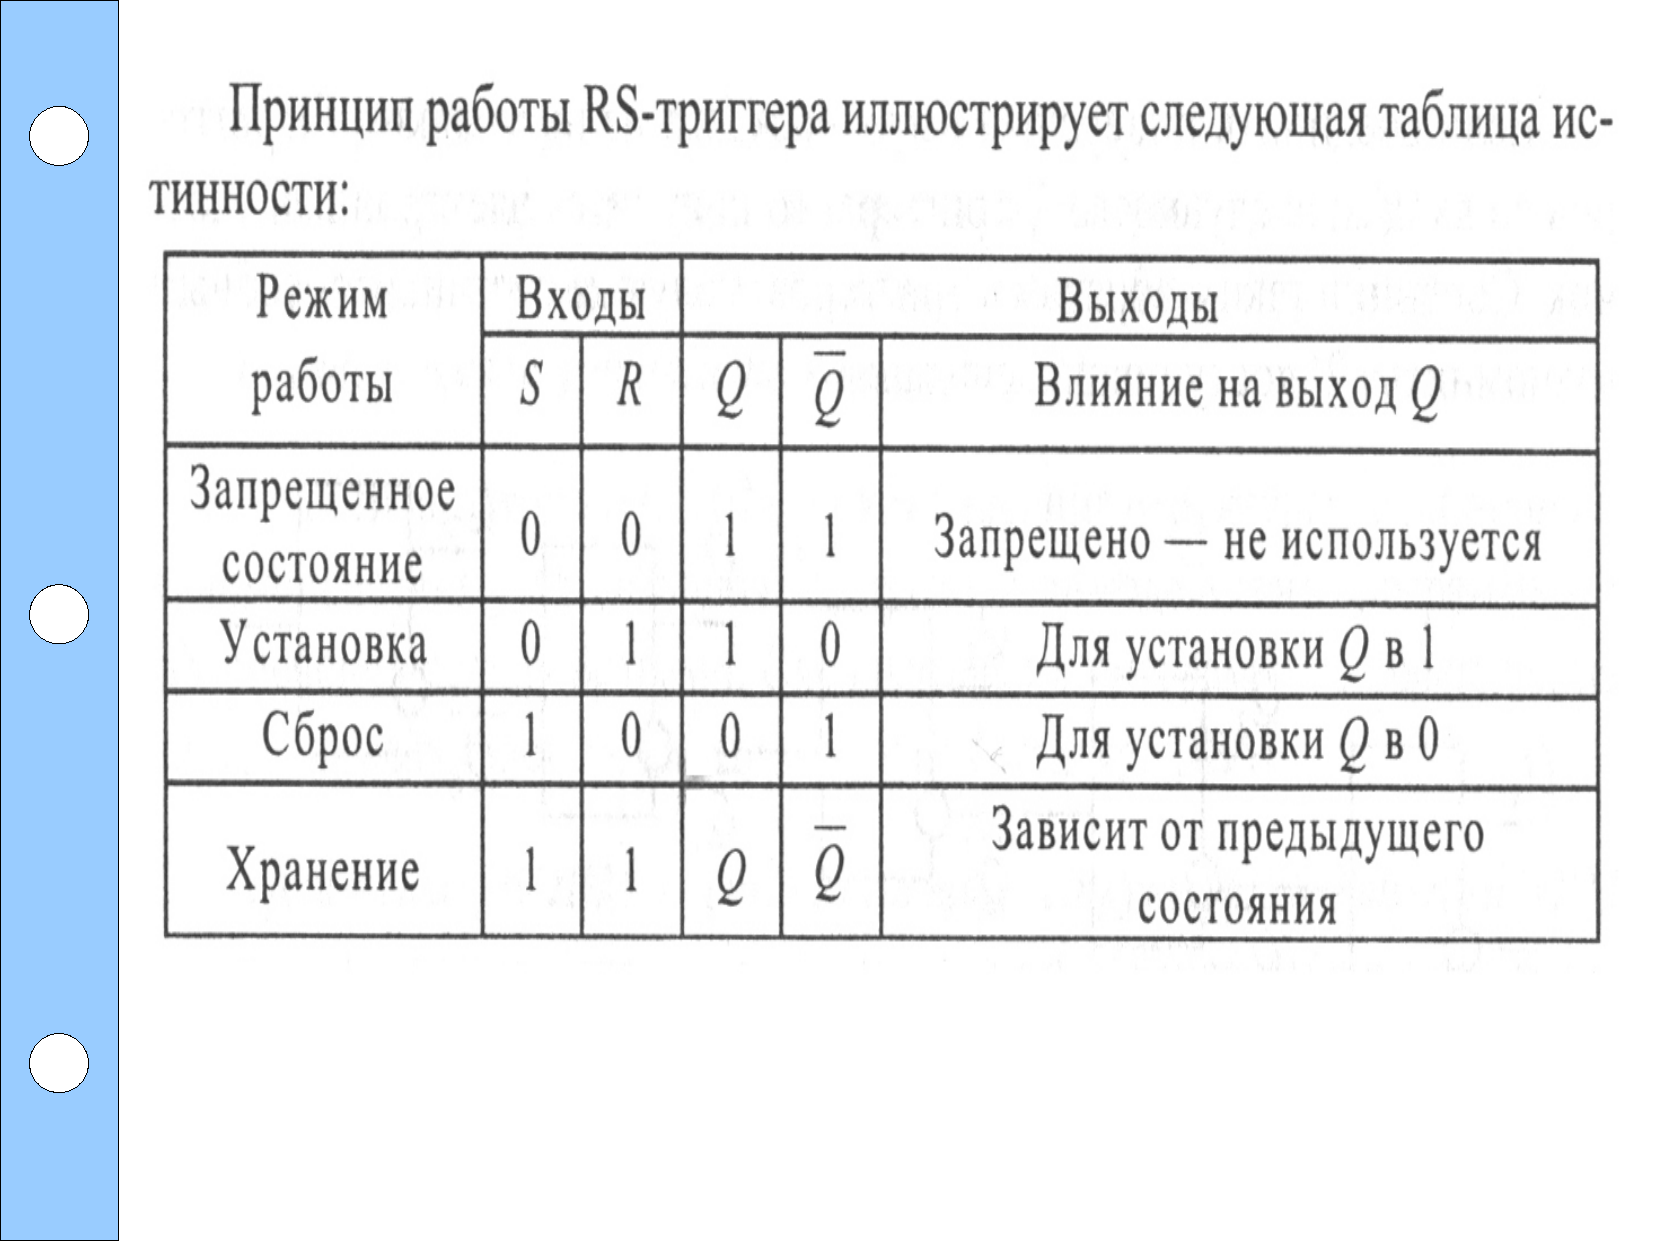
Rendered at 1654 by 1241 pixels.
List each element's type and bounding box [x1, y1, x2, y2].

picture [129, 44, 1642, 975]
text_box [0, 0, 119, 1241]
